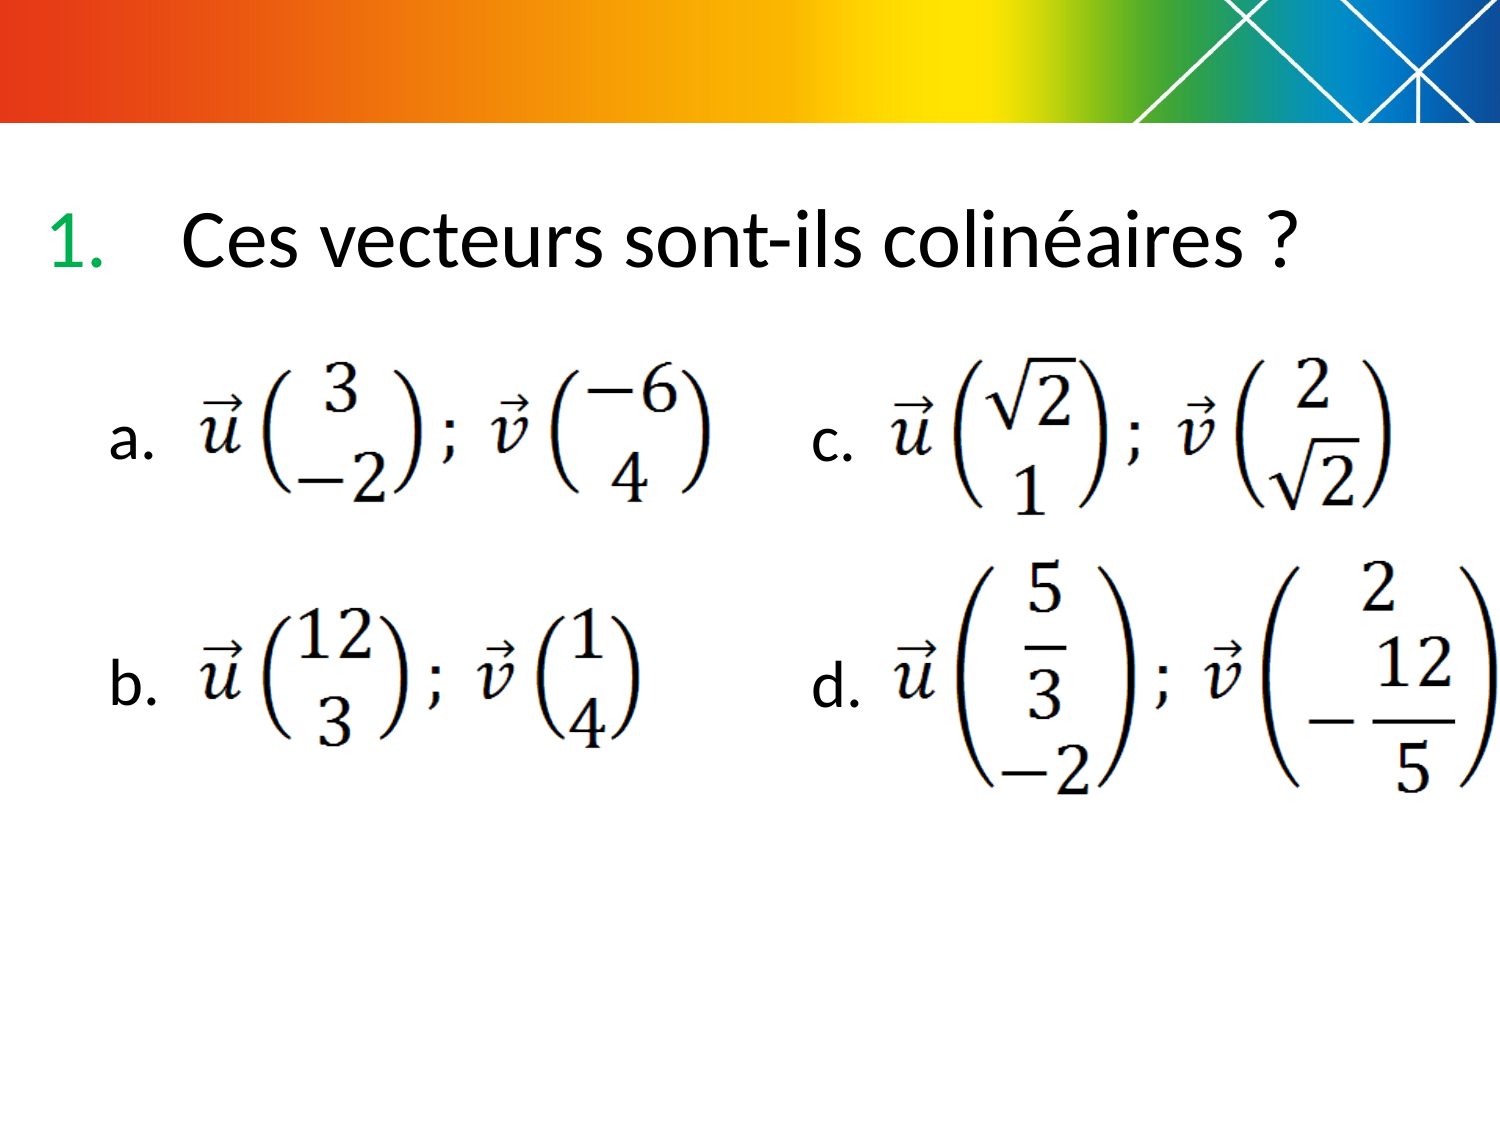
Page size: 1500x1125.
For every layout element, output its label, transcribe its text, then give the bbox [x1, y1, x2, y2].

picture [893, 550, 1500, 809]
picture [199, 597, 645, 761]
title Ces vecteurs sont-ils colinéaires ? [29, 163, 1500, 305]
text_box a. b. [93, 385, 649, 887]
picture [0, 0, 1359, 123]
picture [1340, 0, 1500, 123]
text_box c. d. [796, 386, 1353, 809]
picture [199, 351, 717, 515]
picture [890, 342, 1396, 528]
